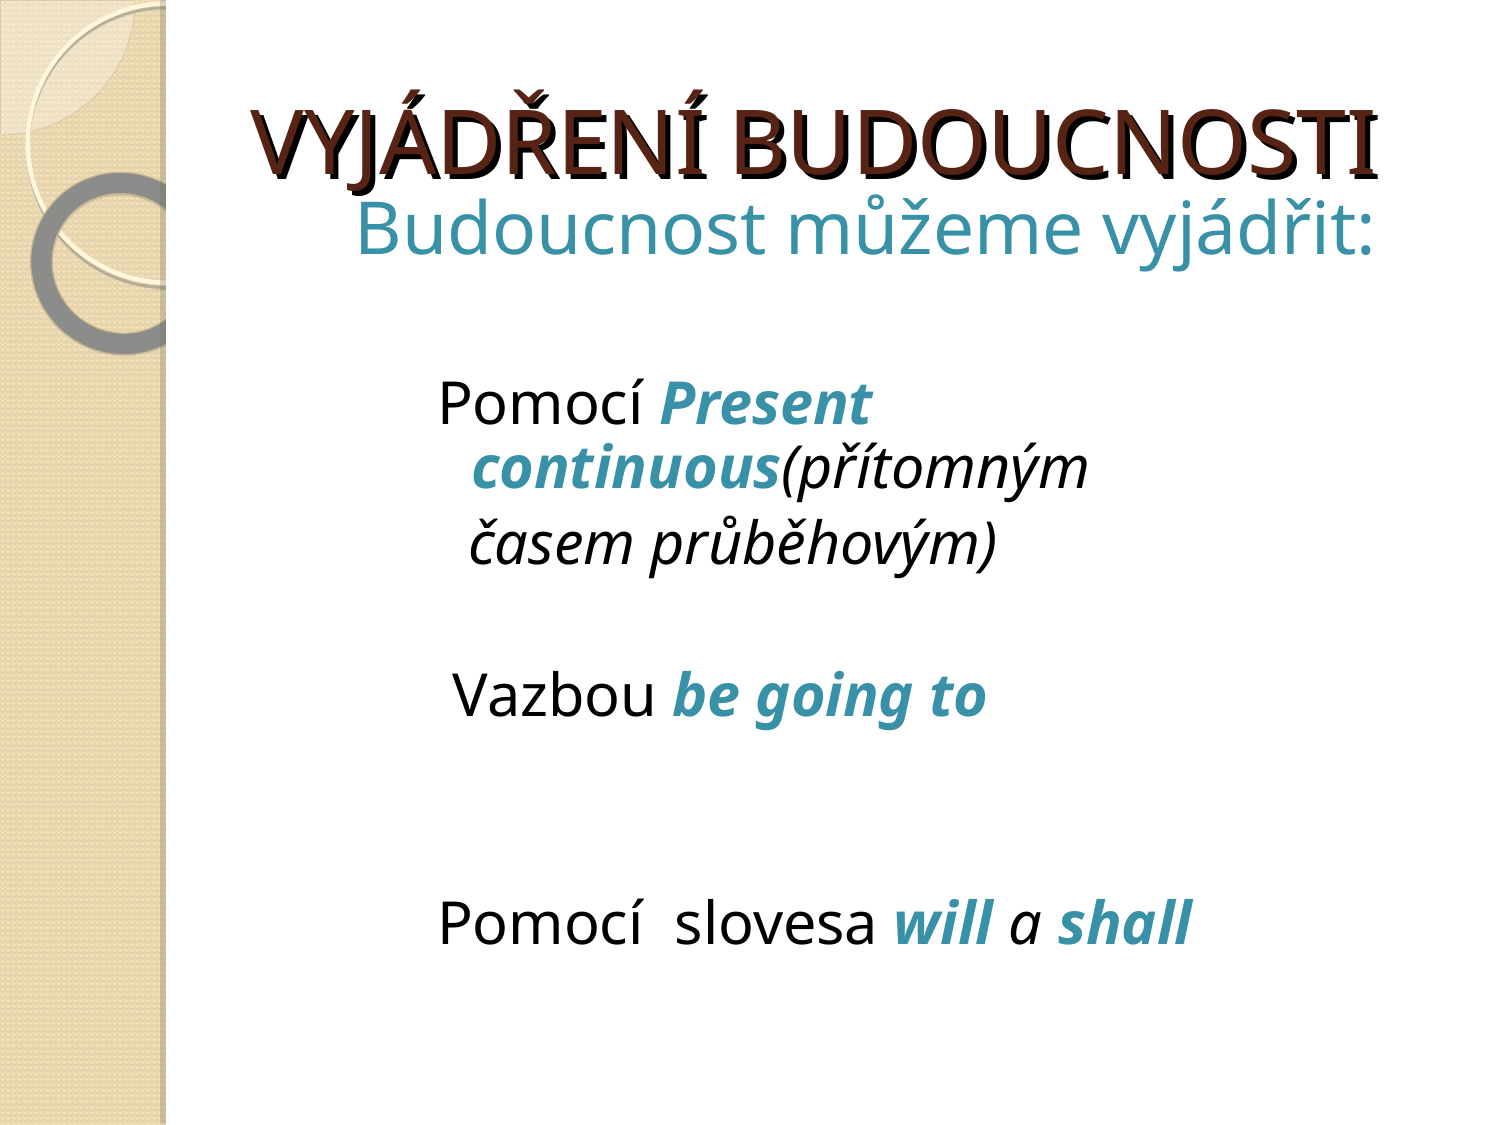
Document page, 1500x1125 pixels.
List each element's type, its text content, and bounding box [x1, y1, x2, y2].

title VYJÁDŘENÍ BUDOUCNOSTI [235, 45, 1466, 233]
list Budoucnost můžeme vyjádřit: Pomocí Present continuous(přítomným časem průběhovým) Vazbou be going to Pomocí slovesa will a shall [270, 184, 1500, 972]
